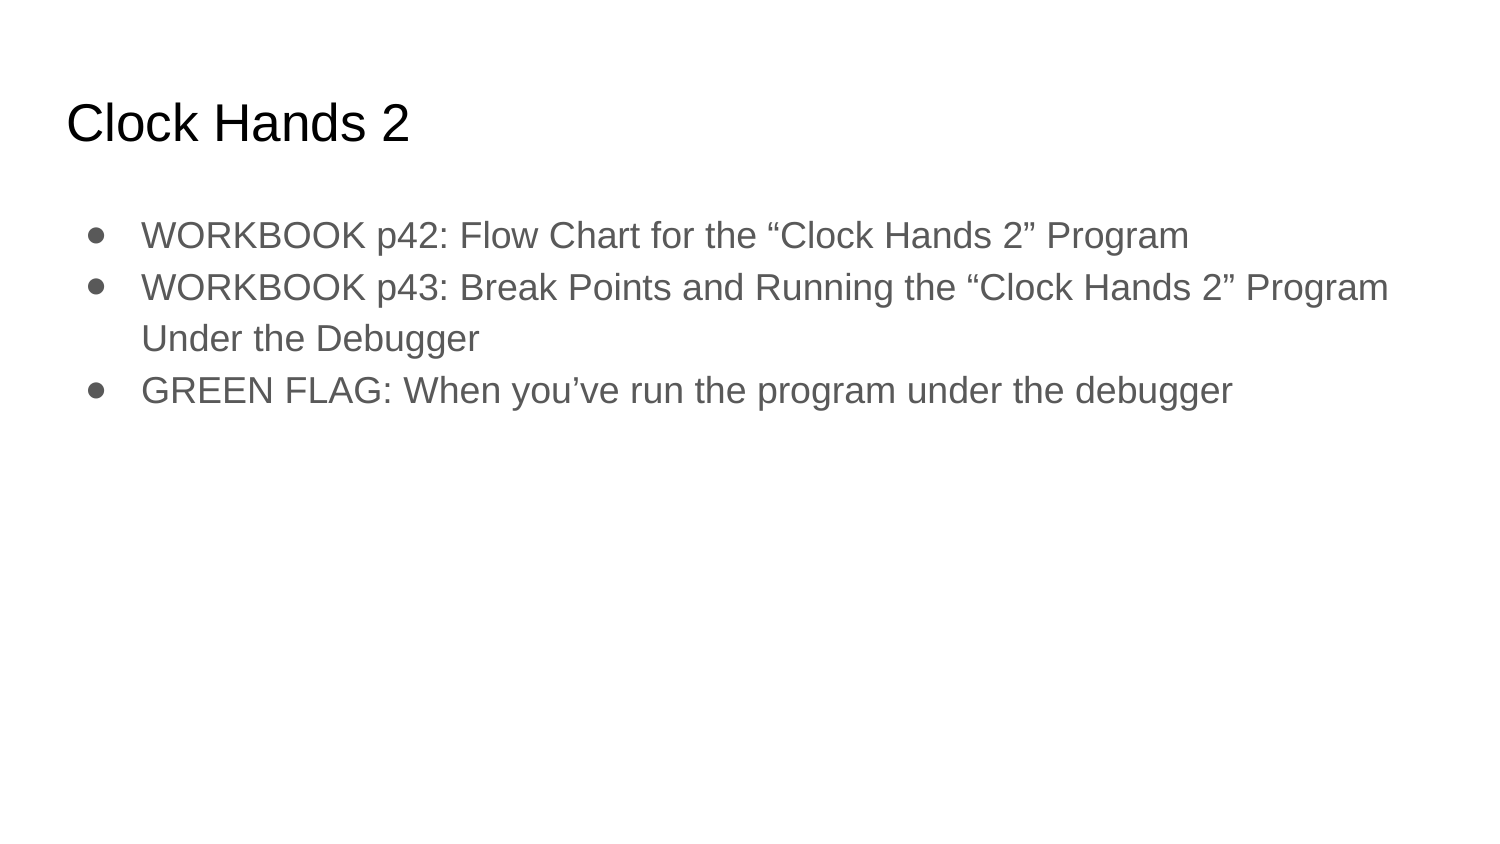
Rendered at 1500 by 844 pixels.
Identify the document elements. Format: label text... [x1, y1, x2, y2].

title Clock Hands 2 [51, 72, 1449, 167]
list WORKBOOK p42: Flow Chart for the “Clock Hands 2” Program WORKBOOK p43: Break Points and Running the “Clock Hands 2” Program Under the Debugger GREEN FLAG: When you’ve run the program under the debugger [51, 189, 1449, 750]
